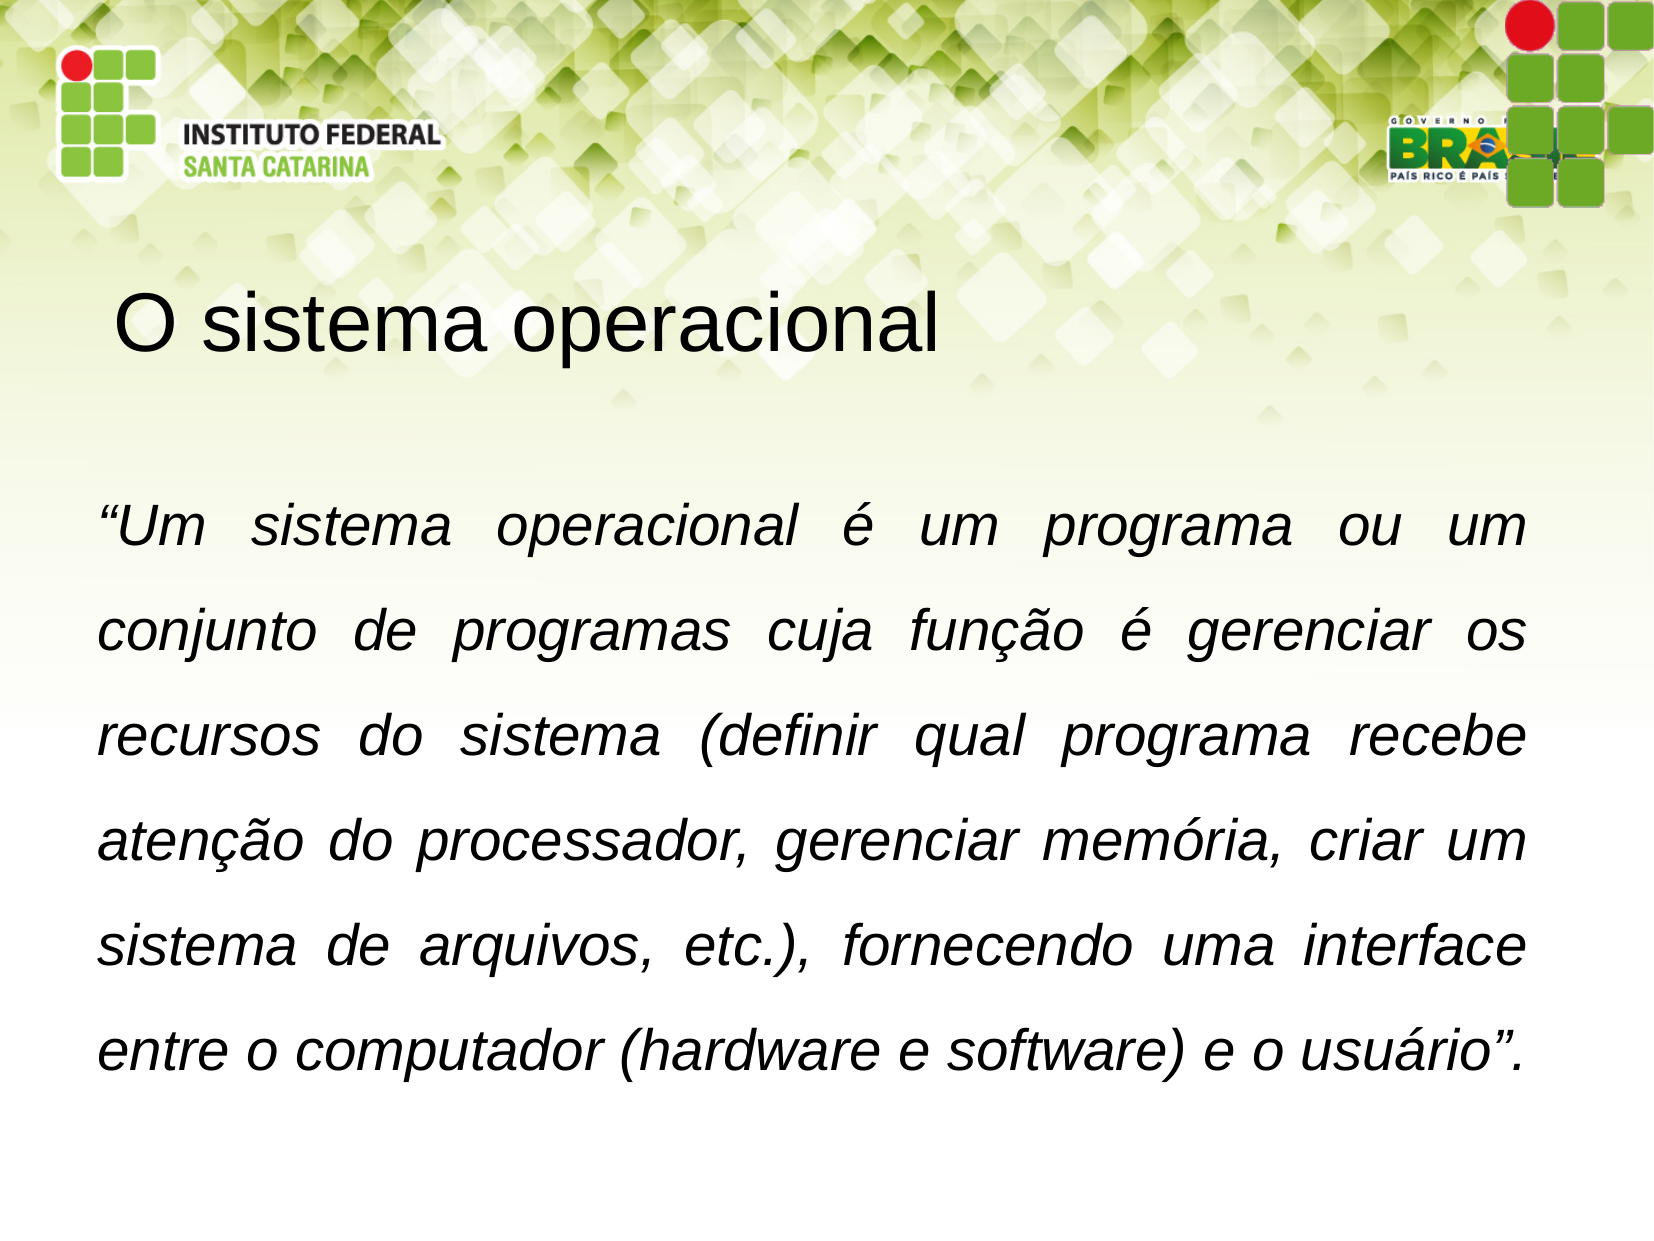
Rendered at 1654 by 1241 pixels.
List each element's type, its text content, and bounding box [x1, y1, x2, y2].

picture [0, 0, 1654, 1241]
text_box “Um sistema operacional é um programa ou um conjunto de programas cuja função é gerenciar os recursos do sistema (definir qual programa recebe atenção do processador, gerenciar memória, criar um sistema de arquivos, etc.), fornecendo uma interface entre o computador (hardware e software) e o usuário”. [82, 440, 1571, 845]
text_box O sistema operacional [98, 263, 1014, 372]
